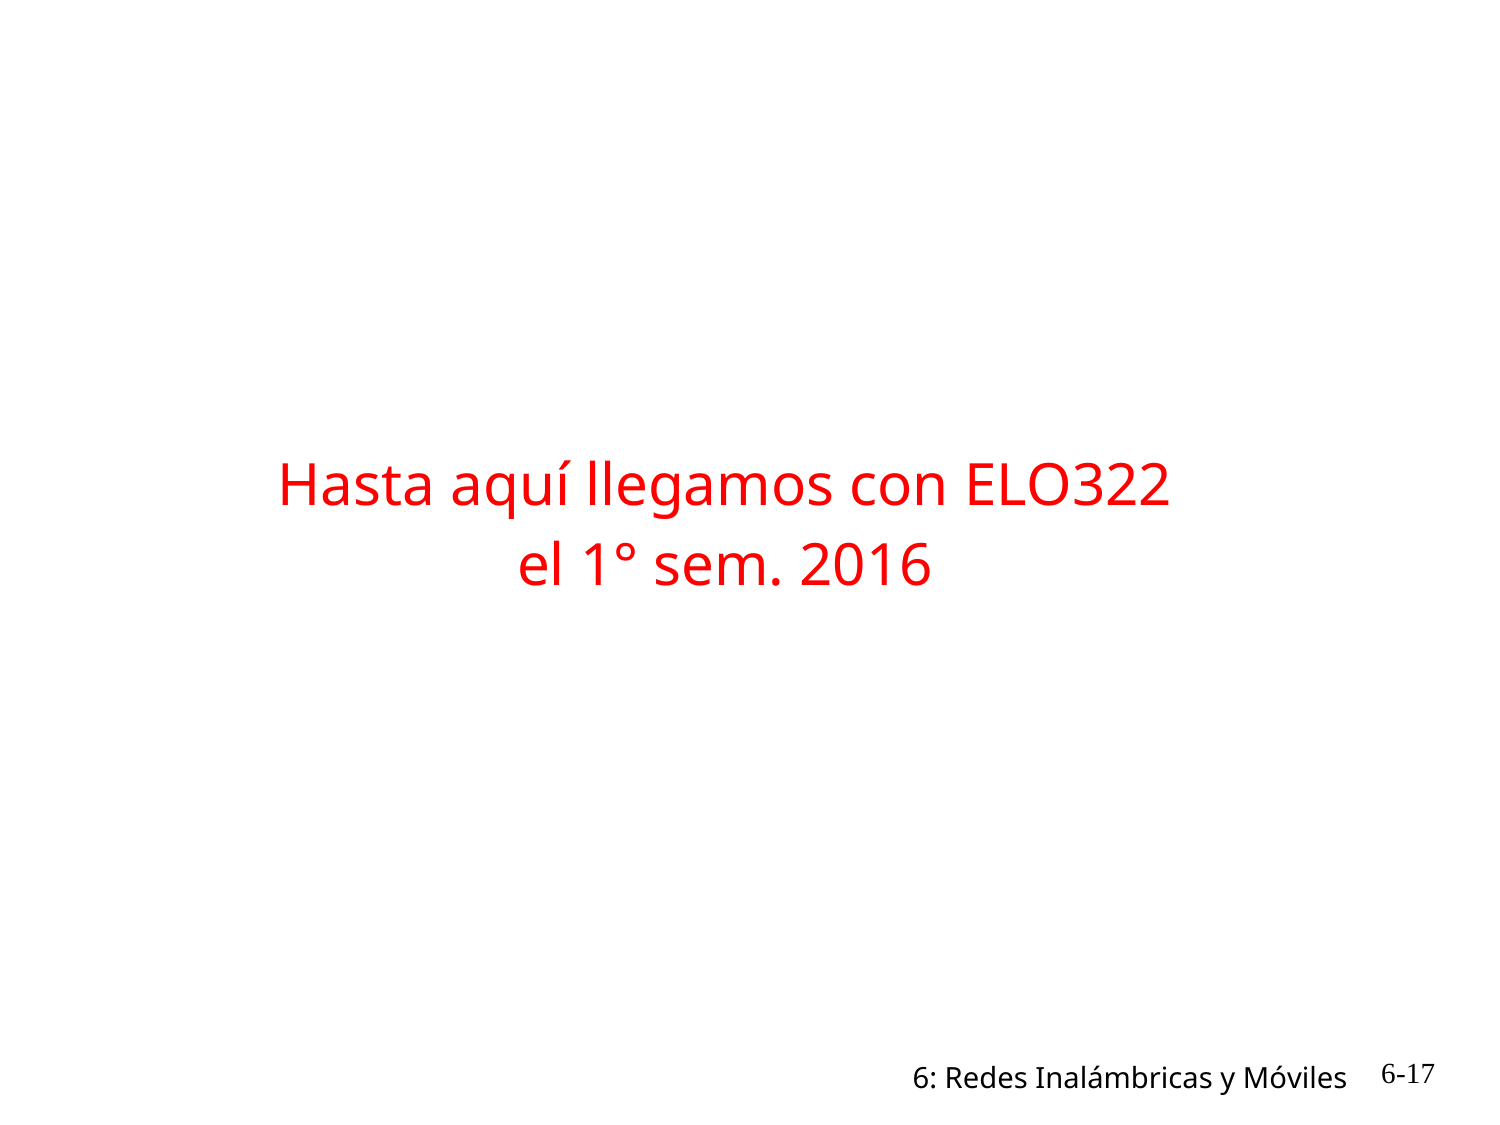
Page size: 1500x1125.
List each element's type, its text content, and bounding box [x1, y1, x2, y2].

subtitle Hasta aquí llegamos con ELO322 el 1° sem. 2016 [87, 23, 1363, 1023]
